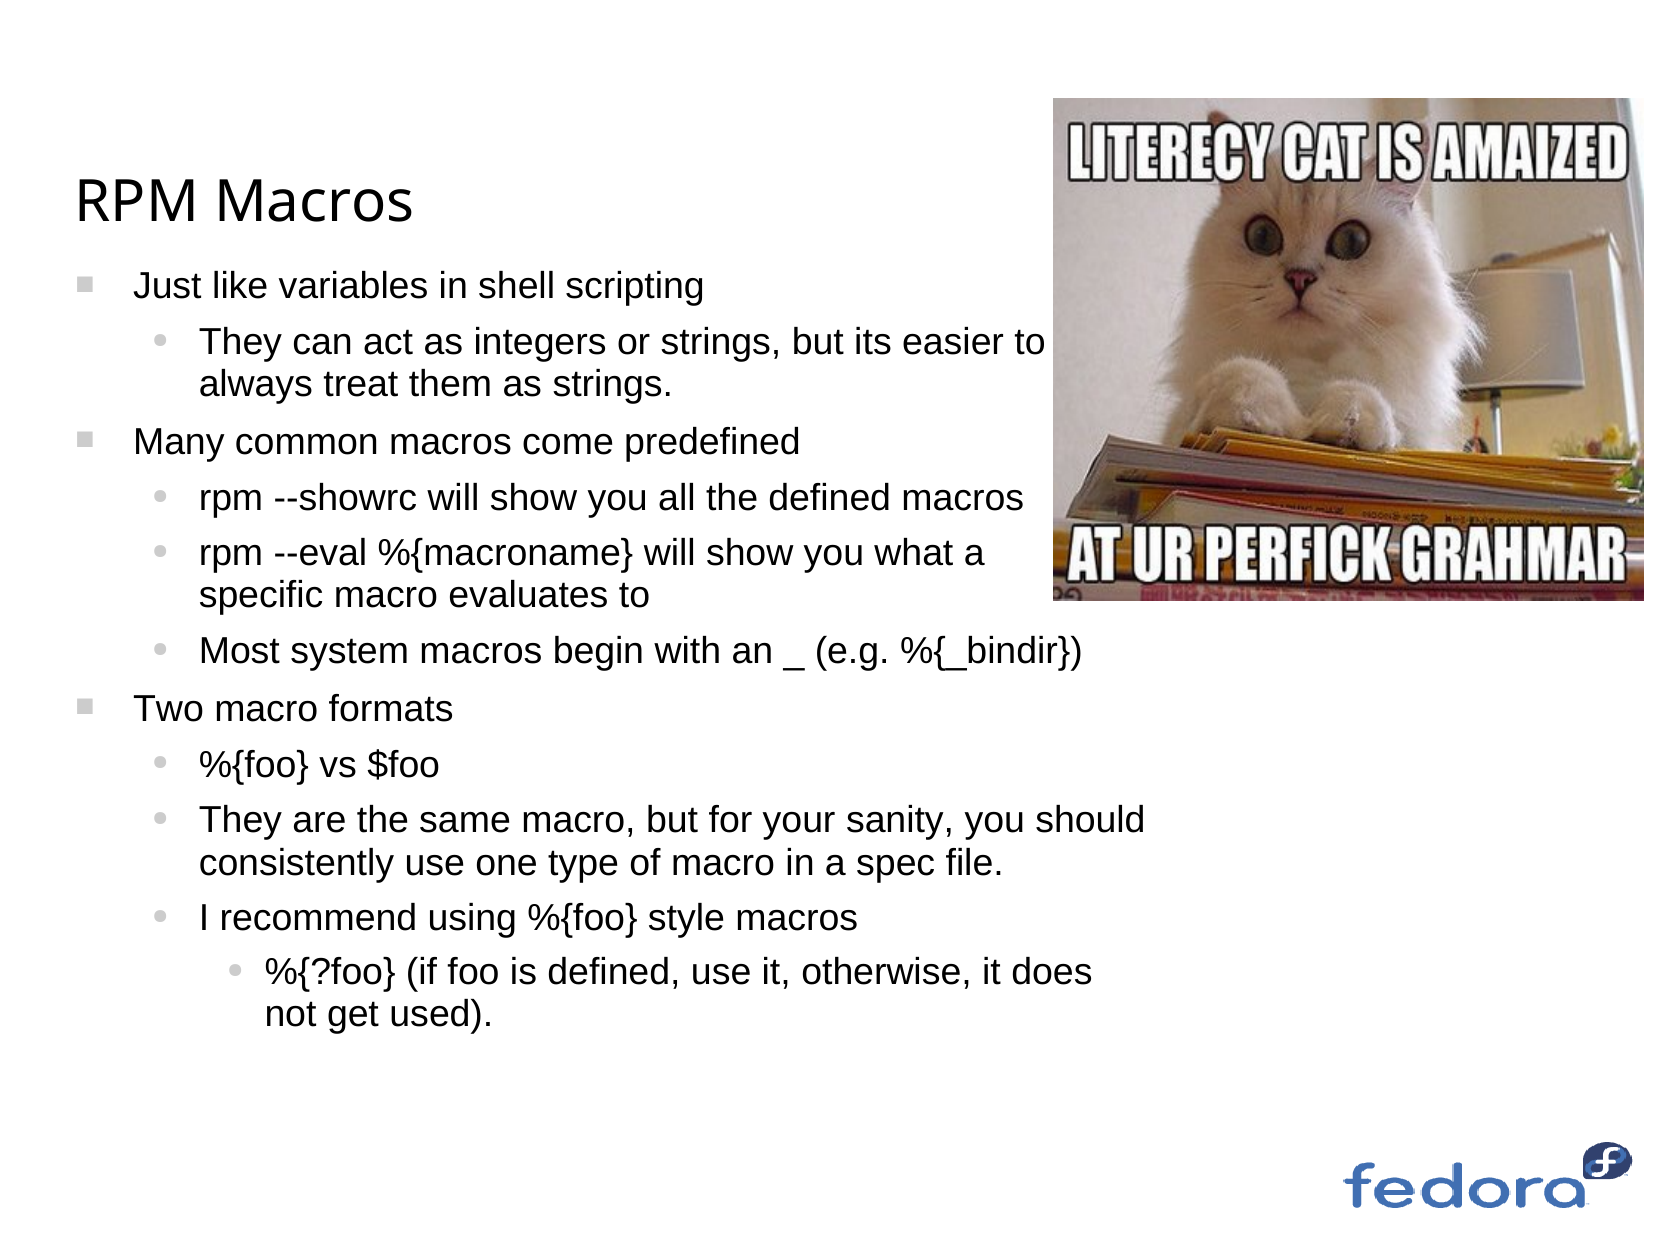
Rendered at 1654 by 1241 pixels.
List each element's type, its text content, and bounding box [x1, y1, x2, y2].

title RPM Macros [74, 140, 1053, 259]
list Just like variables in shell scripting They can act as integers or strings, but its easier to always treat them as strings. Many common macros come predefined rpm --showrc will show you all the defined macros rpm --eval %{macroname} will show you what a specific macro evaluates to Most system macros begin with an _ (e.g. %{_bindir}) Two macro formats %{foo} vs $foo They are the same macro, but for your sanity, you should consistently use one type of macro in a spec file. I recommend using %{foo} style macros %{?foo} (if foo is defined, use it, otherwise, it does not get used). [77, 264, 1151, 1174]
picture [1332, 1124, 1651, 1227]
picture [1053, 98, 1644, 601]
